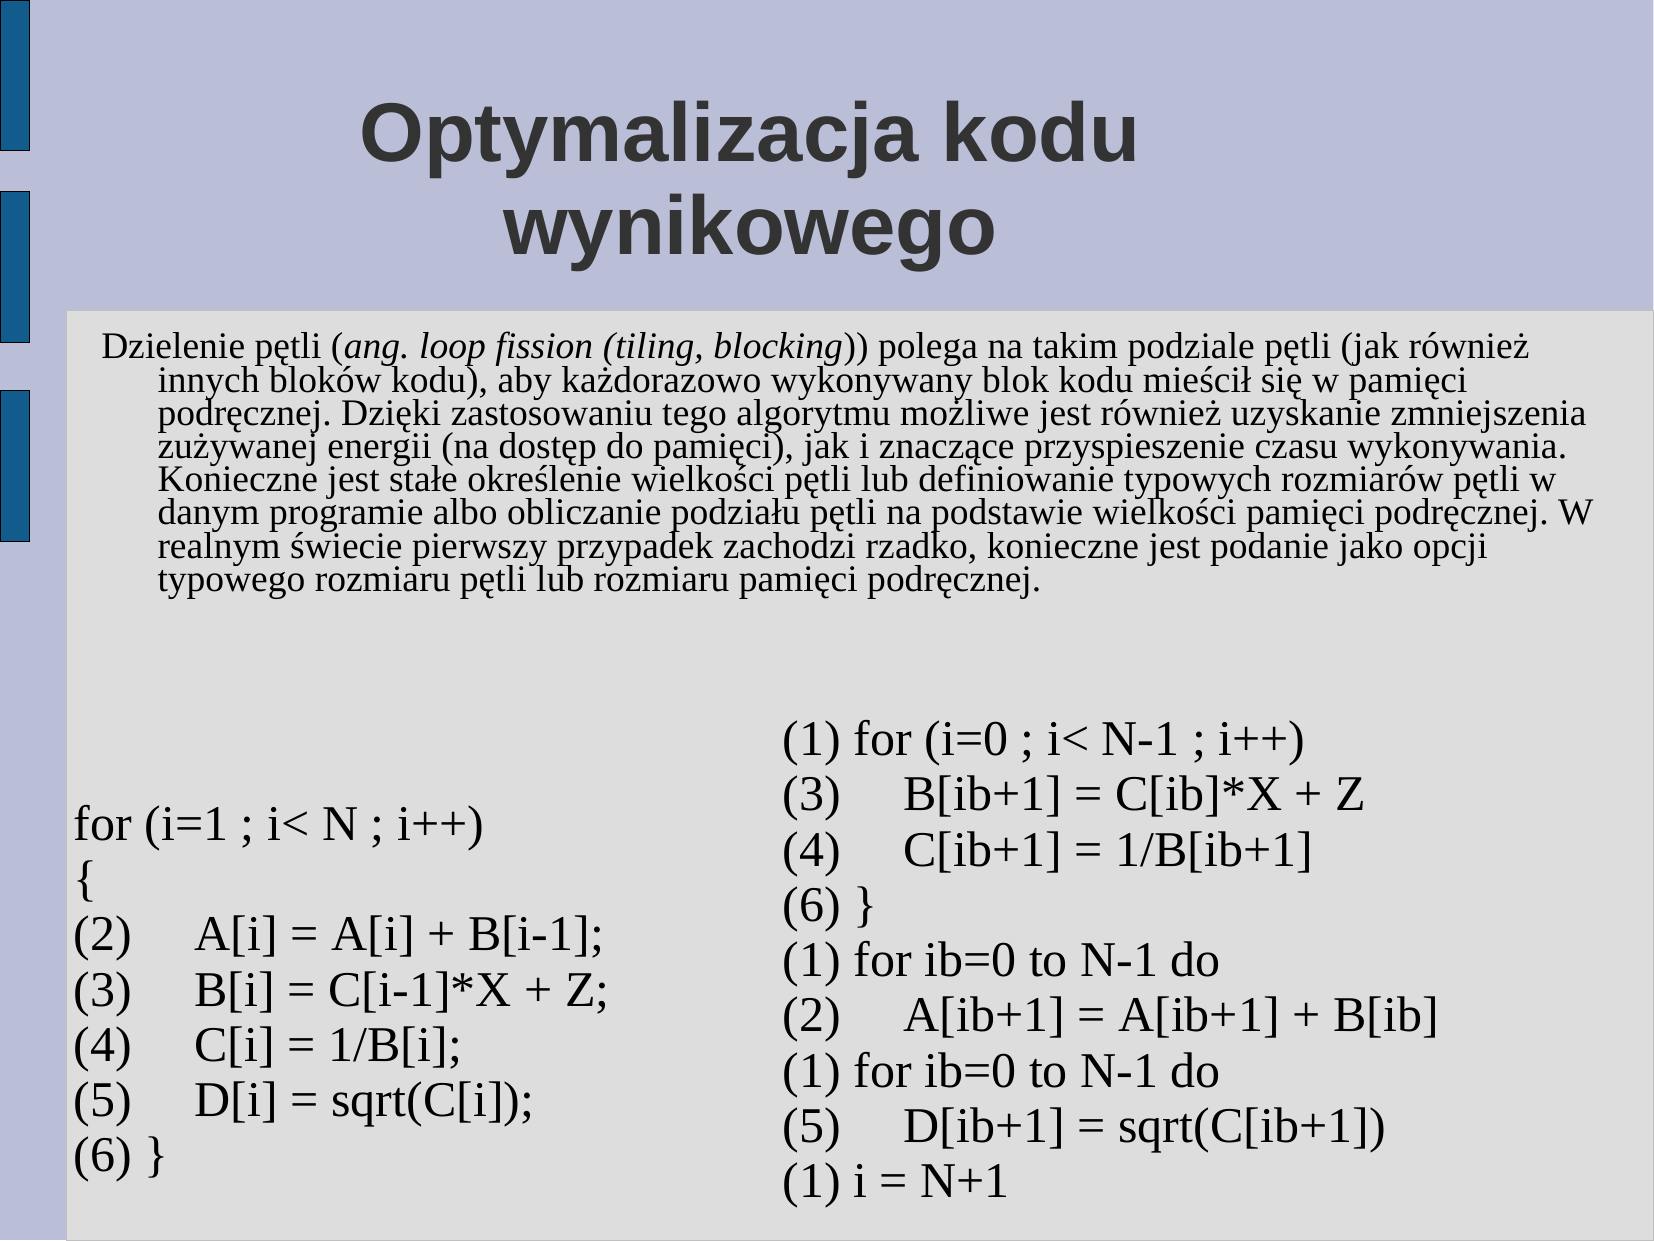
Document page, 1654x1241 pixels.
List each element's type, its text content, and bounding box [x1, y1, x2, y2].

title Optymalizacja kodu wynikowego [112, 78, 1388, 280]
text_box for (i=1 ; i< N ; i++) { (2) A[i] = A[i] + B[i-1]; (3) B[i] = C[i-1]*X + Z; (4) C[i] = 1/B[i]; (5) D[i] = sqrt(C[i]); (6) } [59, 787, 827, 1191]
text_box Dzielenie pętli (ang. loop fission (tiling, blocking)) polega na takim podziale pętli (jak również innych bloków kodu), aby każdorazowo wykonywany blok kodu mieścił się w pamięci podręcznej. Dzięki zastosowaniu tego algorytmu możliwe jest również uzyskanie zmniejszenia zużywanej energii (na dostęp do pamięci), jak i znaczące przyspieszenie czasu wykonywania. Konieczne jest stałe określenie wielkości pętli lub definiowanie typowych rozmiarów pętli w danym programie albo obliczanie podziału pętli na podstawie wielkości pamięci podręcznej. W realnym świecie pierwszy przypadek zachodzi rzadko, konieczne jest podanie jako opcji typowego rozmiaru pętli lub rozmiaru pamięci podręcznej. [101, 332, 1625, 709]
text_box (1) for (i=0 ; i< N-1 ; i++) (3) B[ib+1] = C[ib]*X + Z (4) C[ib+1] = 1/B[ib+1] (6) } (1) for ib=0 to N-1 do (2) A[ib+1] = A[ib+1] + B[ib] (1) for ib=0 to N-1 do (5) D[ib+1] = sqrt(C[ib+1]) (1) i = N+1 [767, 703, 1625, 1217]
